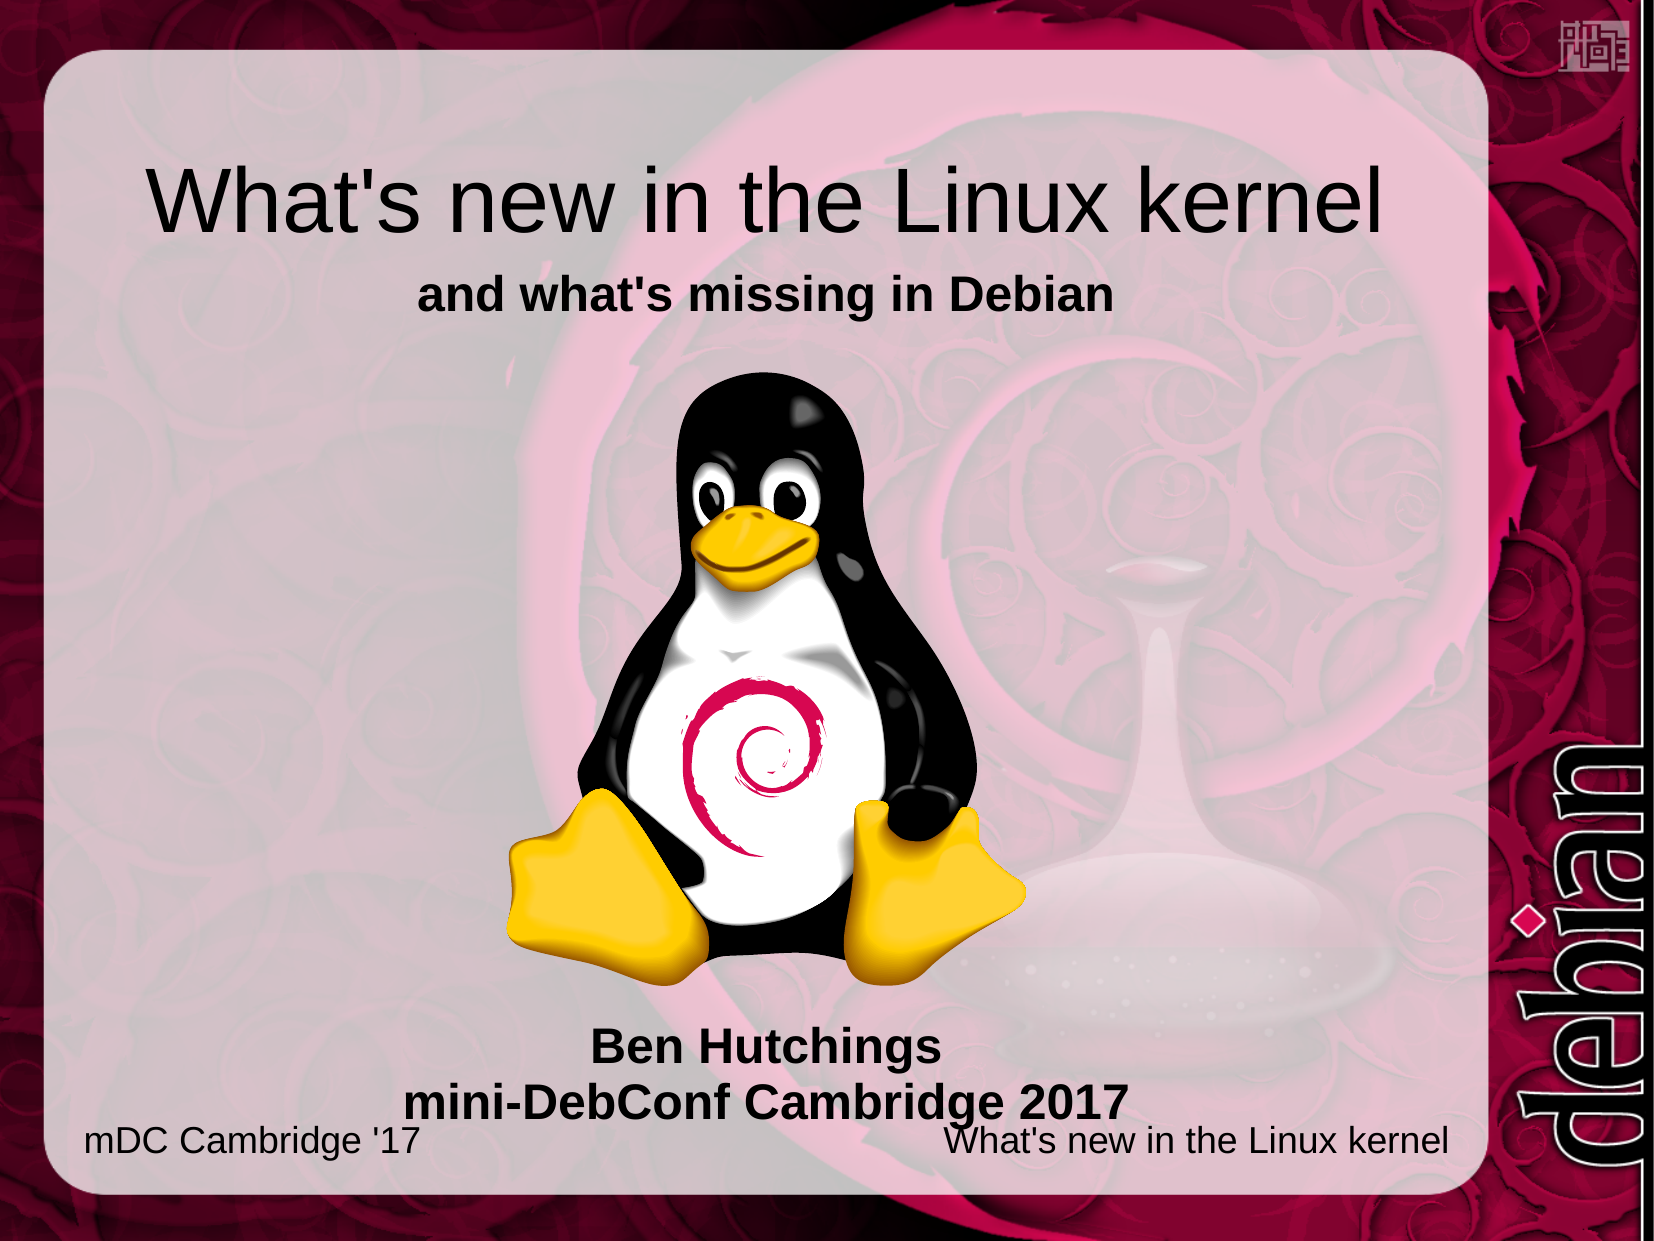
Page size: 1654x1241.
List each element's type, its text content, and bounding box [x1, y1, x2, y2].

picture [0, 0, 1654, 1241]
title What's new in the Linux kernel [53, 127, 1480, 274]
text_box and what's missing in Debian [104, 259, 1429, 330]
text_box Ben Hutchings mini-DebConf Cambridge 2017 [112, 1011, 1421, 1138]
